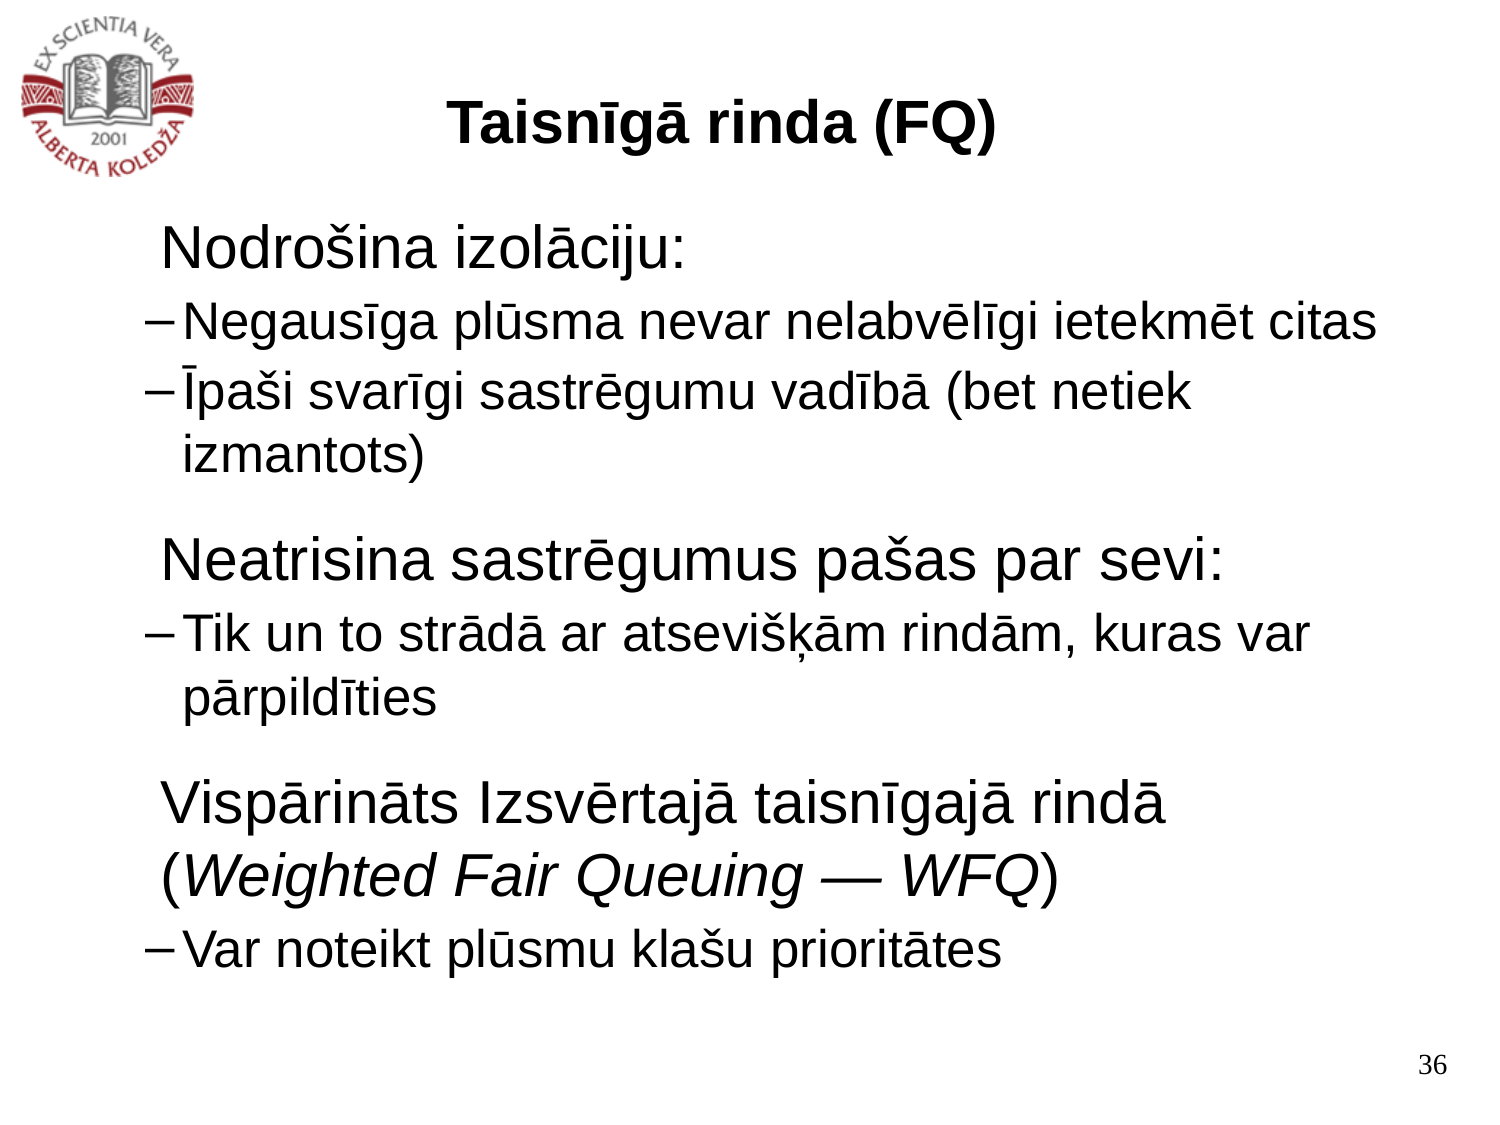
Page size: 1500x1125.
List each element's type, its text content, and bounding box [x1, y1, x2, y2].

picture [21, 16, 194, 177]
title Taisnīgā rinda (FQ) [50, 62, 1374, 175]
list Nodrošina izolāciju: Negausīga plūsma nevar nelabvēlīgi ietekmēt citas Īpaši svarīgi sastrēgumu vadībā (bet netiek izmantots) Neatrisina sastrēgumus pašas par sevi: Tik un to strādā ar atsevišķām rindām, kuras var pārpildīties Vispārināts Izsvērtajā taisnīgajā rindā (Weighted Fair Queuing — WFQ) Var noteikt plūsmu klašu prioritātes [74, 200, 1463, 1101]
